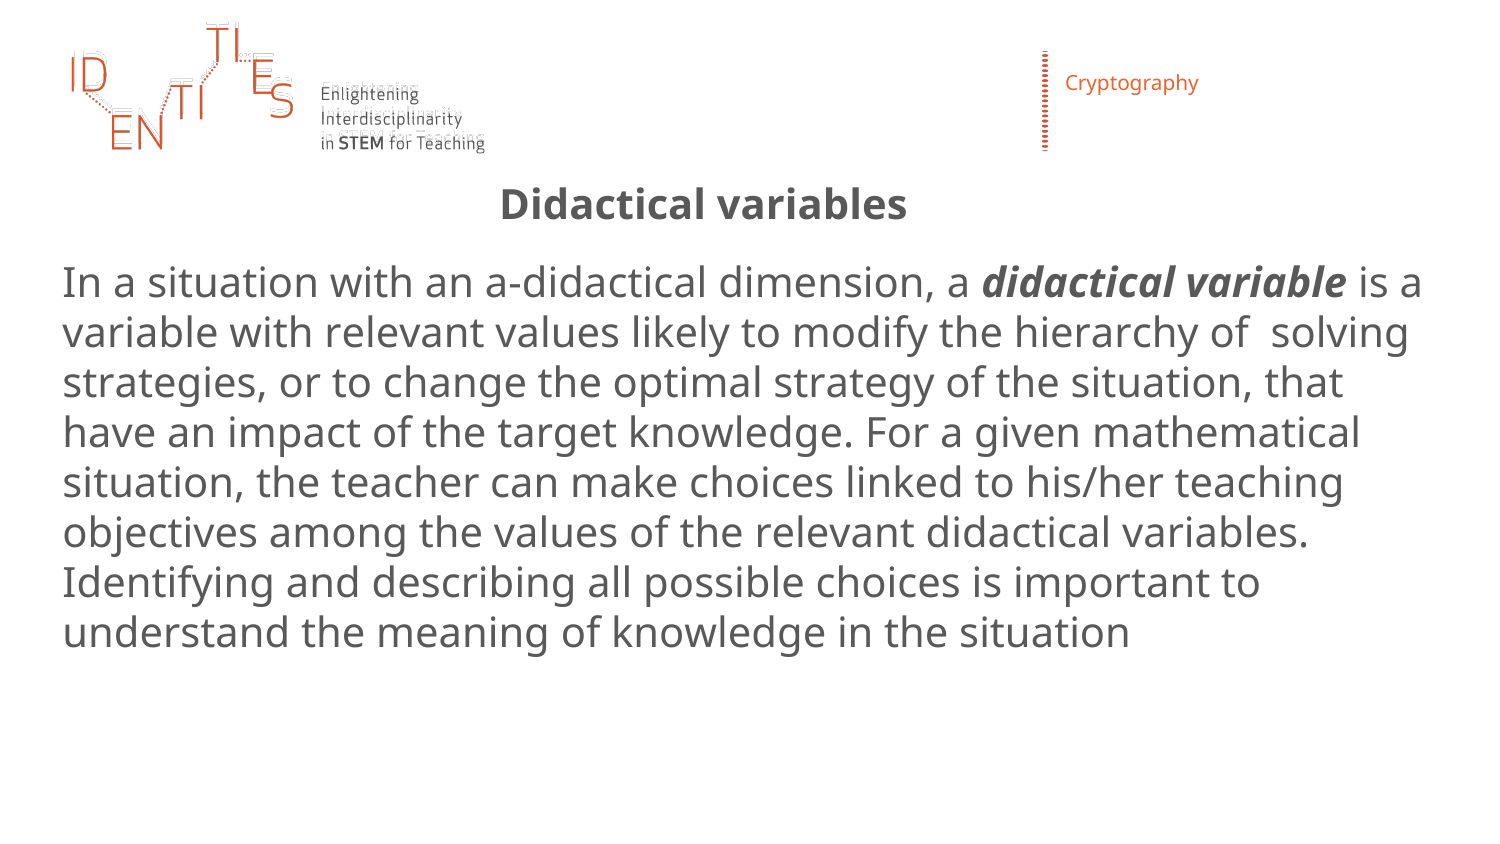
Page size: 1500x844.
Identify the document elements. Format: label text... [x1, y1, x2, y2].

picture [71, 18, 485, 157]
text_box Didactical variables [484, 162, 1006, 280]
text_box Cryptography [1050, 61, 1472, 168]
text_box In a situation with an a-didactical dimension, a didactical variable is a variable with relevant values likely to modify the hierarchy of solving strategies, or to change the optimal strategy of the situation, that have an impact of the target knowledge. For a given mathematical situation, the teacher can make choices linked to his/her teaching objectives among the values of the relevant didactical variables. Identifying and describing all possible choices is important to understand the meaning of knowledge in the situation [47, 248, 1443, 804]
picture [1042, 51, 1051, 151]
